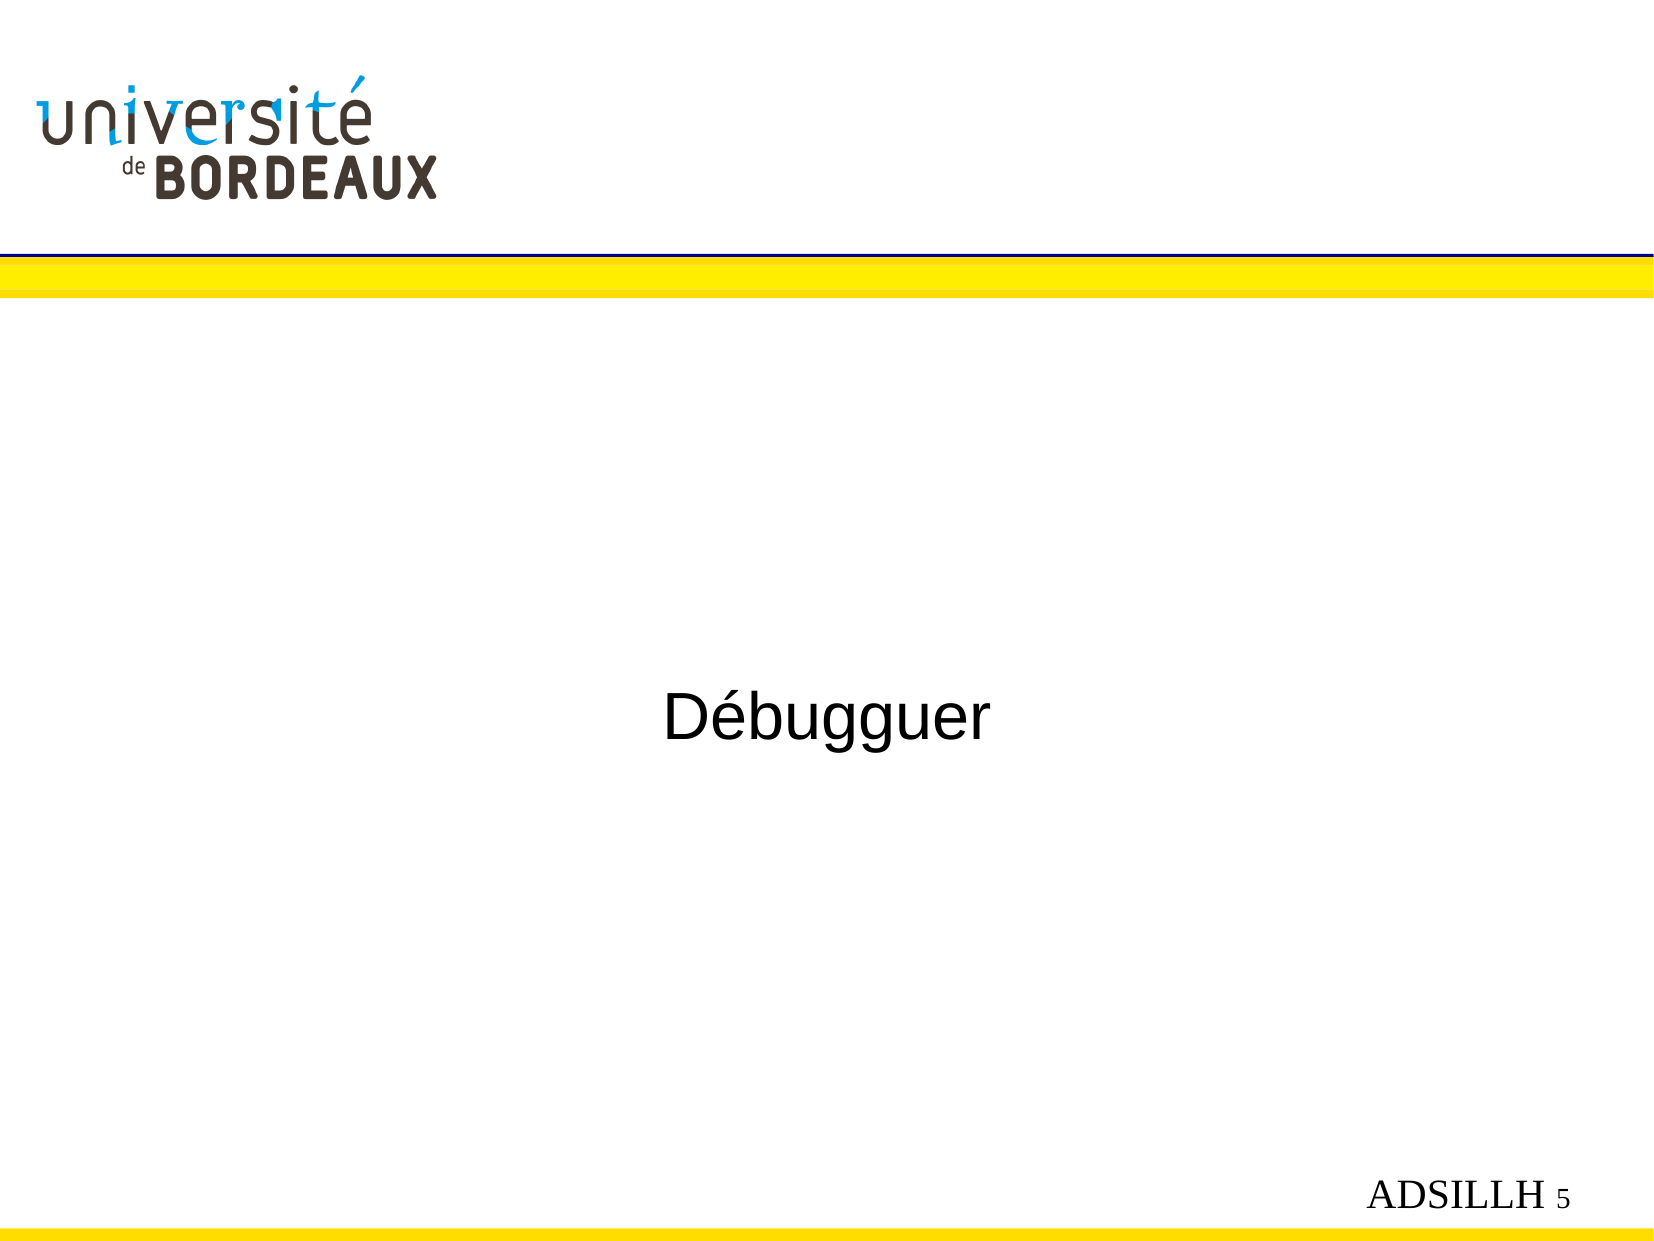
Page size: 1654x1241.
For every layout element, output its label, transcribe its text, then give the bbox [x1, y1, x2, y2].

picture [0, 49, 480, 243]
subtitle Débugguer [82, 307, 1571, 1126]
